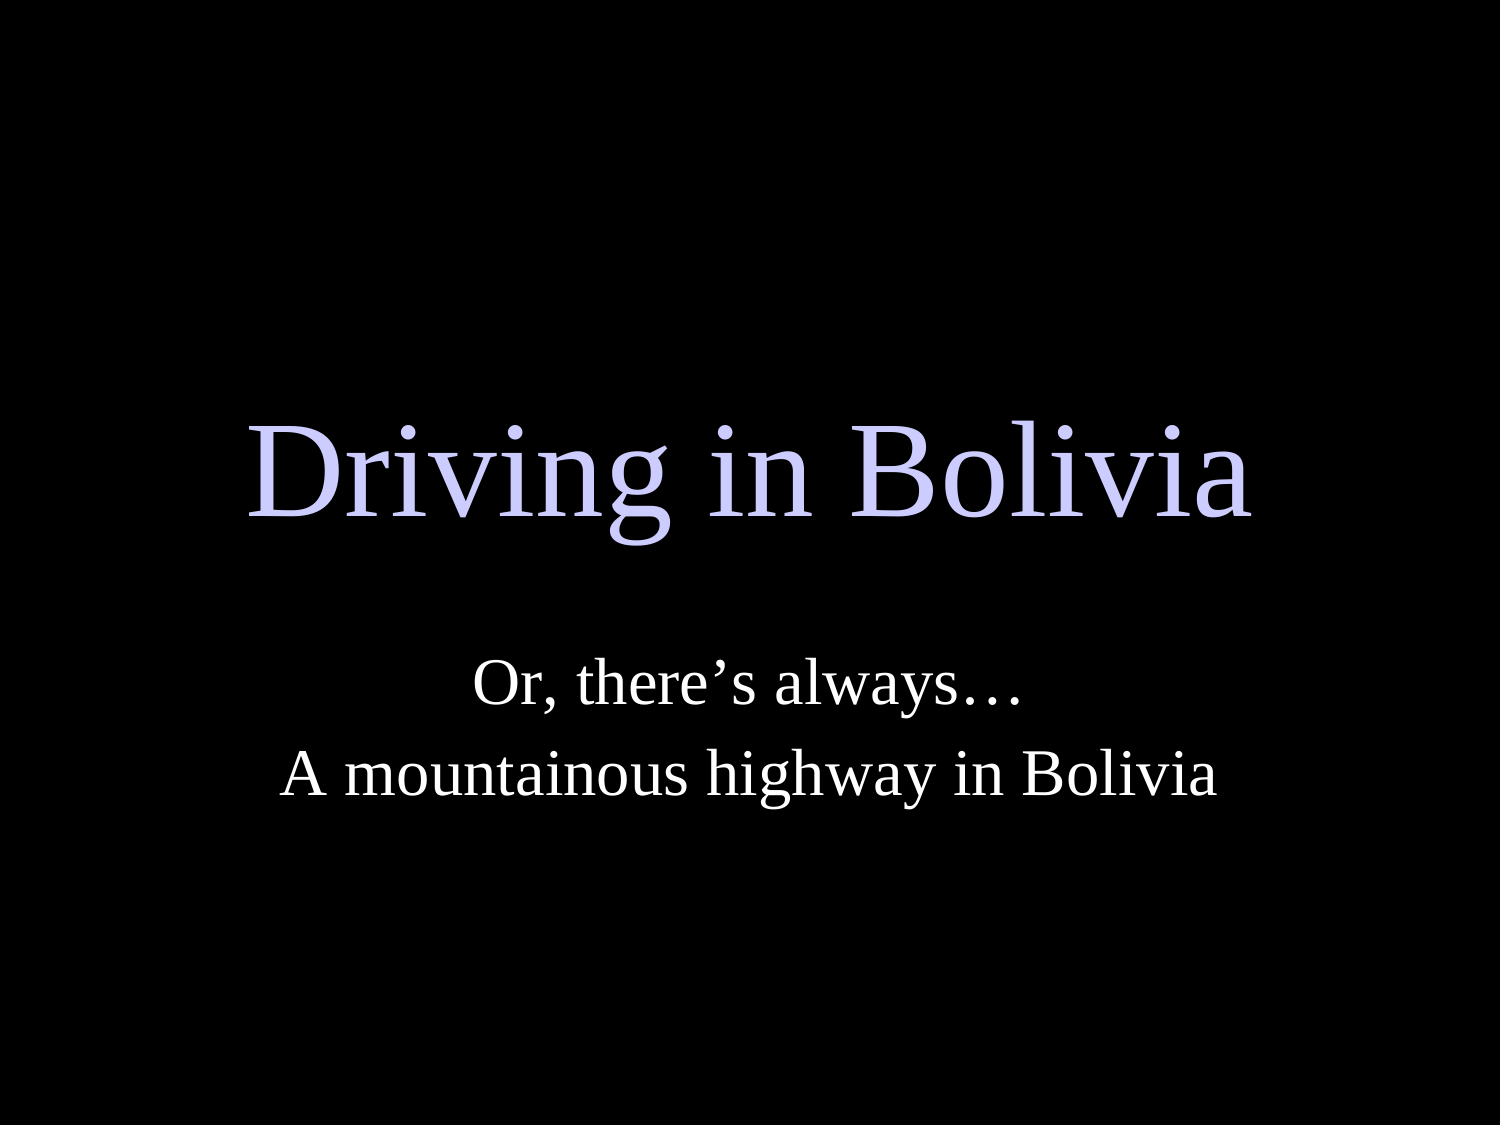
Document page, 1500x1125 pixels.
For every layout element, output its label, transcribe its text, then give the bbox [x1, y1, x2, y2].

subtitle Or, there’s always… A mountainous highway in Bolivia [225, 637, 1276, 926]
title Driving in Bolivia [112, 349, 1388, 591]
